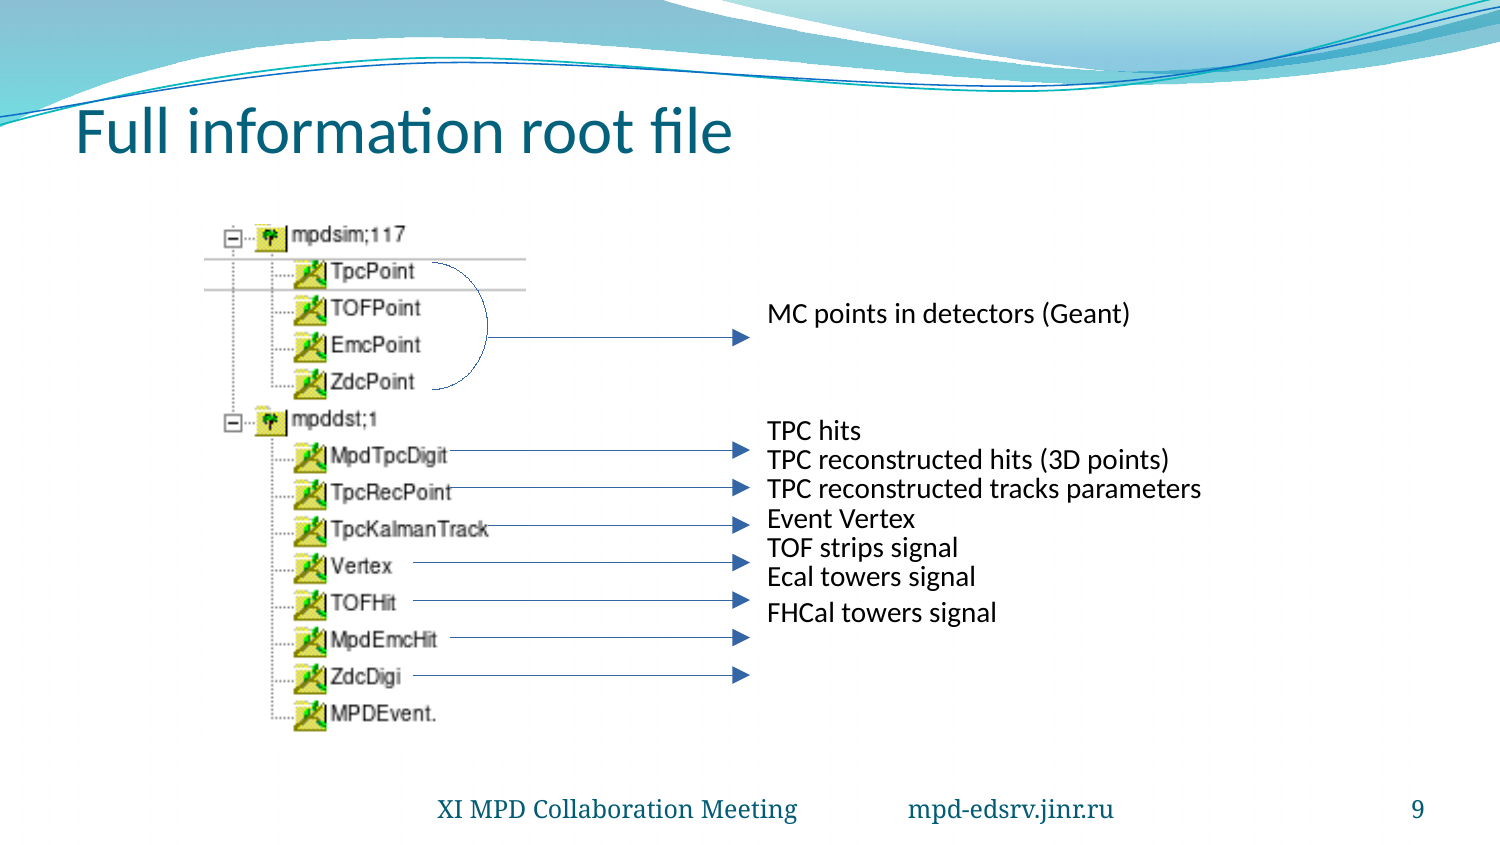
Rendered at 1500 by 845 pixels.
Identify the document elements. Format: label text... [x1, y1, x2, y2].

picture [204, 224, 526, 740]
title Full information root file [75, 86, 1425, 188]
text_box MC points in detectors (Geant) TPC hits TPC reconstructed hits (3D points) TPC reconstructed tracks parameters Event Vertex TOF strips signal Ecal towers signal FHCal towers signal [752, 258, 1371, 784]
